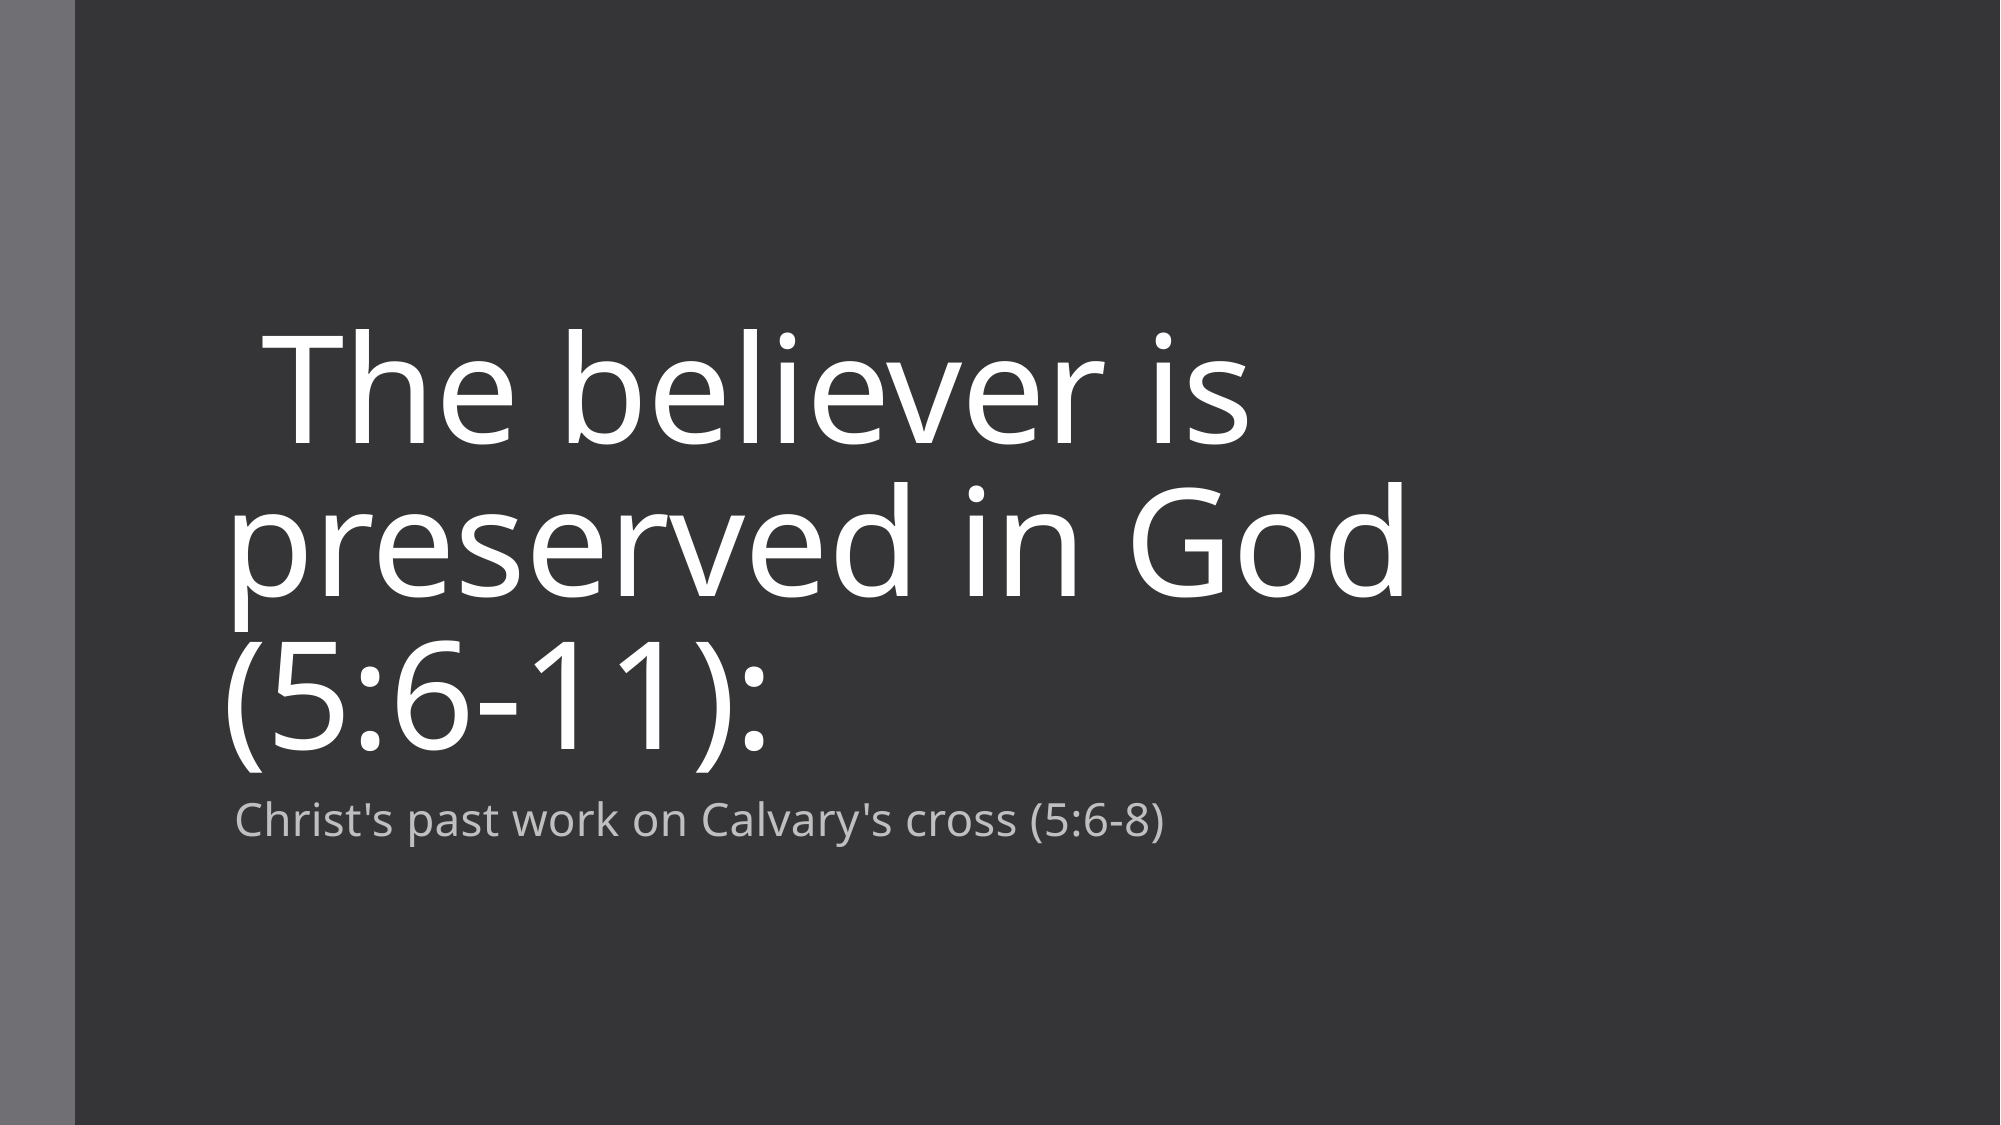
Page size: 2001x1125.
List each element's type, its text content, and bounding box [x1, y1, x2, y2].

subtitle Christ's past work on Calvary's cross (5:6-8) [206, 787, 1752, 1066]
title The believer is preserved in God (5:6-11): [206, 124, 1752, 787]
